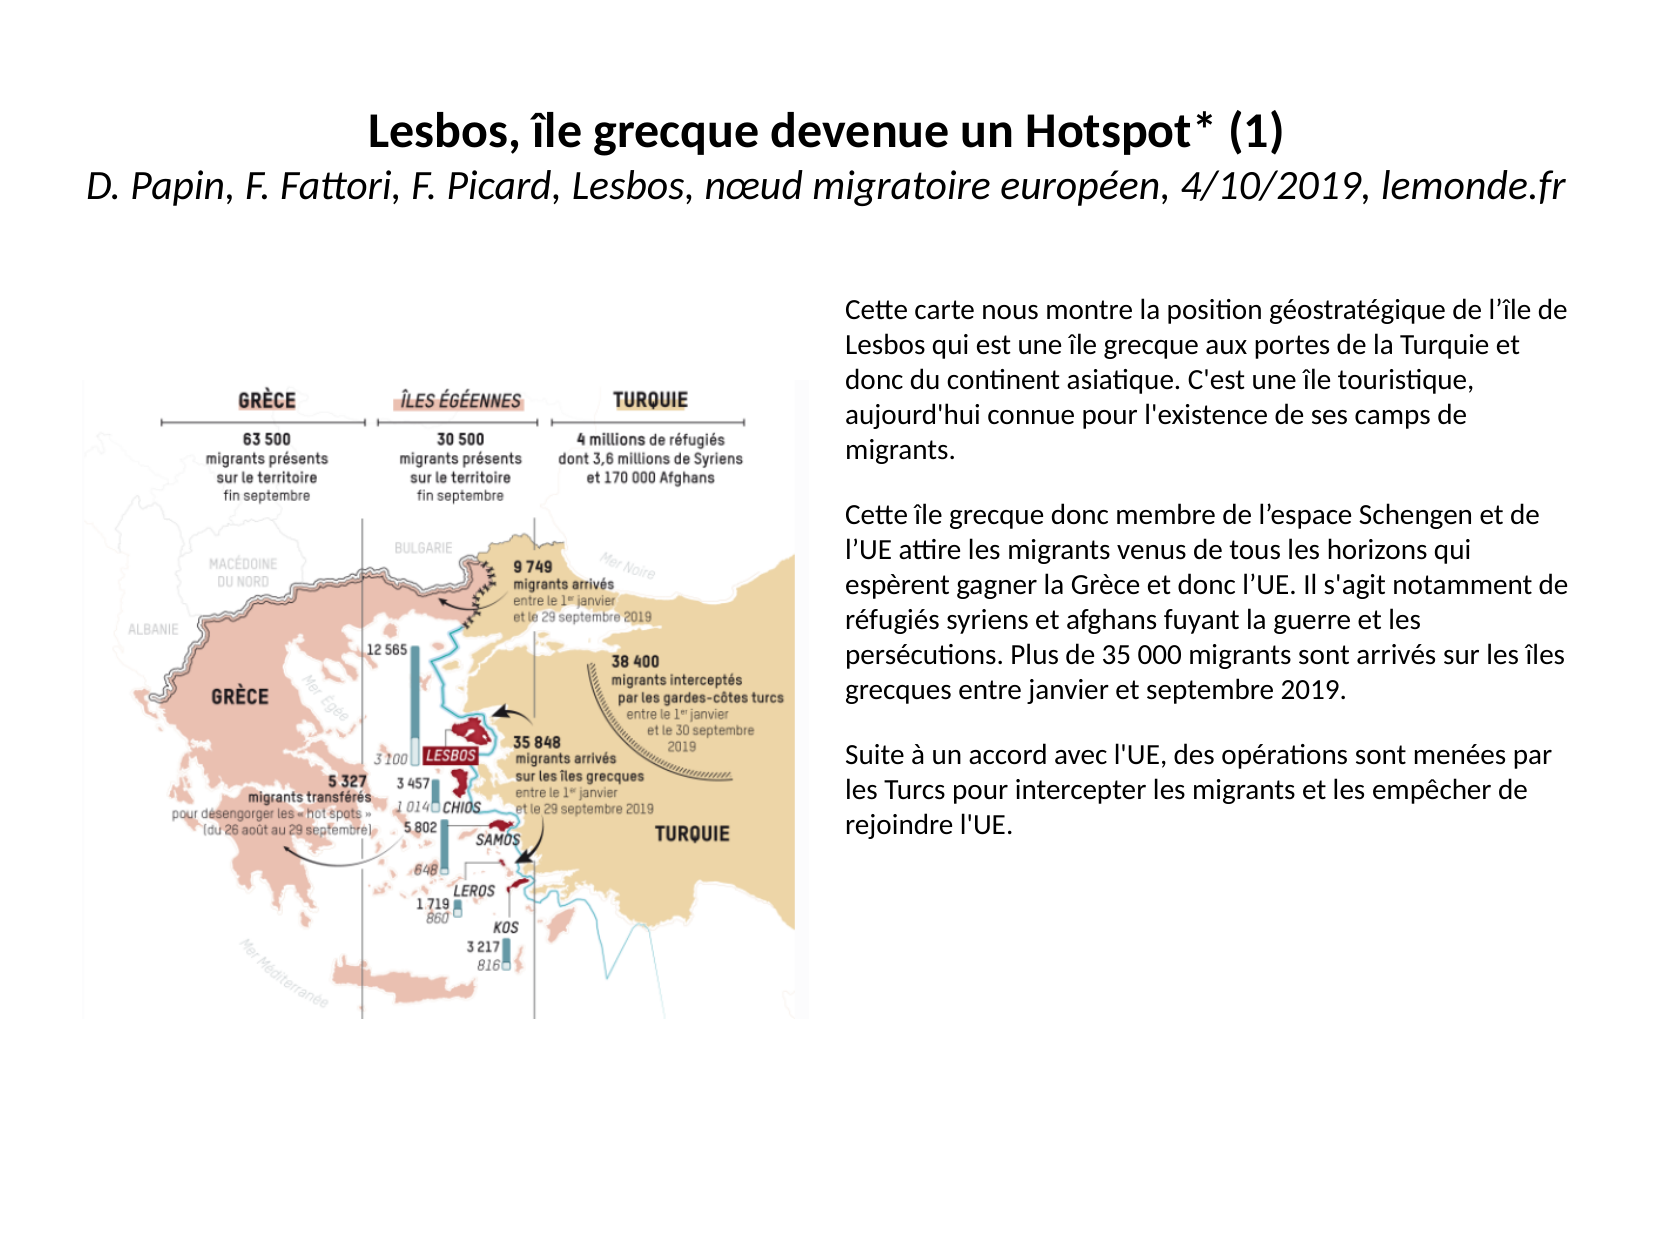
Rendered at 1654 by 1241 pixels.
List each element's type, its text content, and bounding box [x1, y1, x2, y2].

picture [82, 380, 809, 1019]
title Lesbos, île grecque devenue un Hotspot* (1) D. Papin, F. Fattori, F. Picard, Lesbos, nœud migratoire européen, 4/10/2019, lemonde.fr [82, 49, 1571, 257]
list Cette carte nous montre la position géostratégique de l’île de Lesbos qui est une île grecque aux portes de la Turquie et donc du continent asiatique. C'est une île touristique, aujourd'hui connue pour l'existence de ses camps de migrants. Cette île grecque donc membre de l’espace Schengen et de l’UE attire les migrants venus de tous les horizons qui espèrent gagner la Grèce et donc l’UE. Il s'agit notamment de réfugiés syriens et afghans fuyant la guerre et les persécutions. Plus de 35 000 migrants sont arrivés sur les îles grecques entre janvier et septembre 2019. Suite à un accord avec l'UE, des opérations sont menées par les Turcs pour intercepter les migrants et les empêcher de rejoindre l'UE. [845, 290, 1572, 1241]
